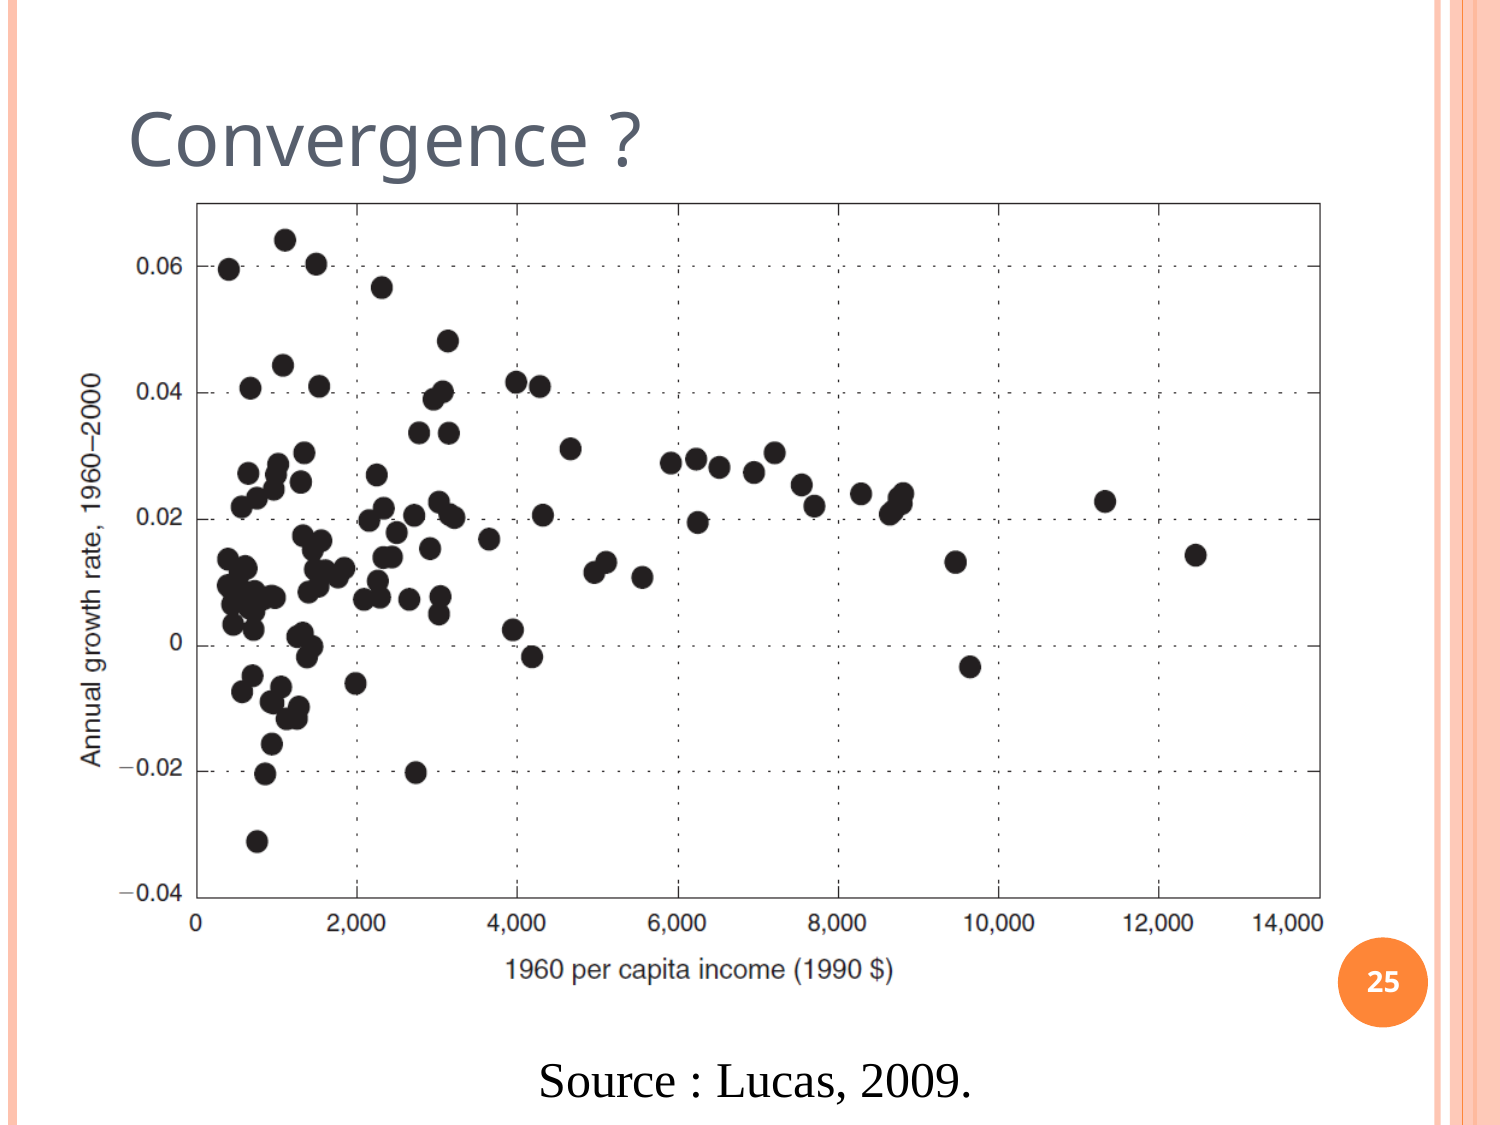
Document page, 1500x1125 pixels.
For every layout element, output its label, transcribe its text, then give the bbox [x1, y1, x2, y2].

slide_number <numéro> [1333, 940, 1434, 1027]
picture [64, 188, 1334, 994]
text_box Convergence ? [112, 83, 1400, 189]
text_box Source : Lucas, 2009. [64, 1040, 1447, 1116]
